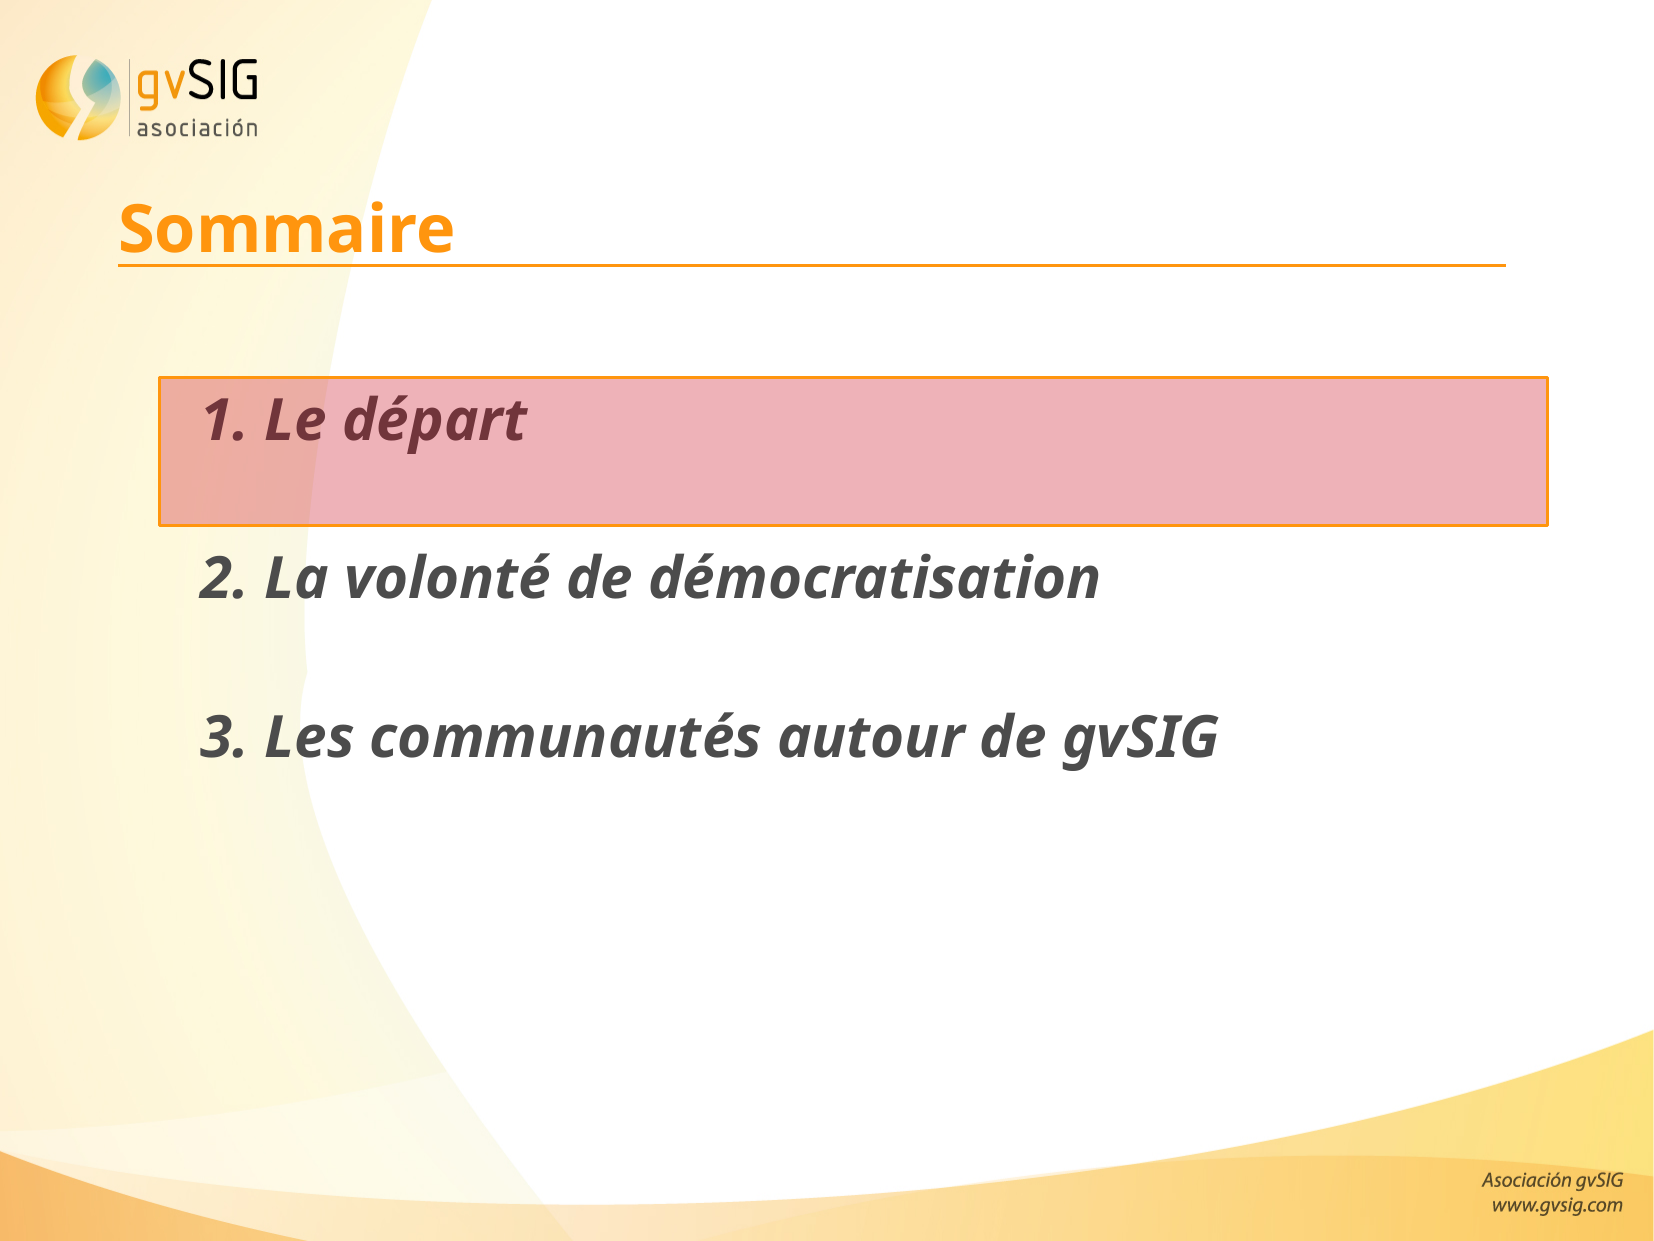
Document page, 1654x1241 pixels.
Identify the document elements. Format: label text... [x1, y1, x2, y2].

title Sommaire [118, 177, 1607, 276]
text_box [159, 377, 1548, 526]
title 1. Le départ 2. La volonté de démocratisation 3. Les communautés autour de gvSIG [200, 526, 1477, 820]
picture [0, 0, 1654, 1241]
